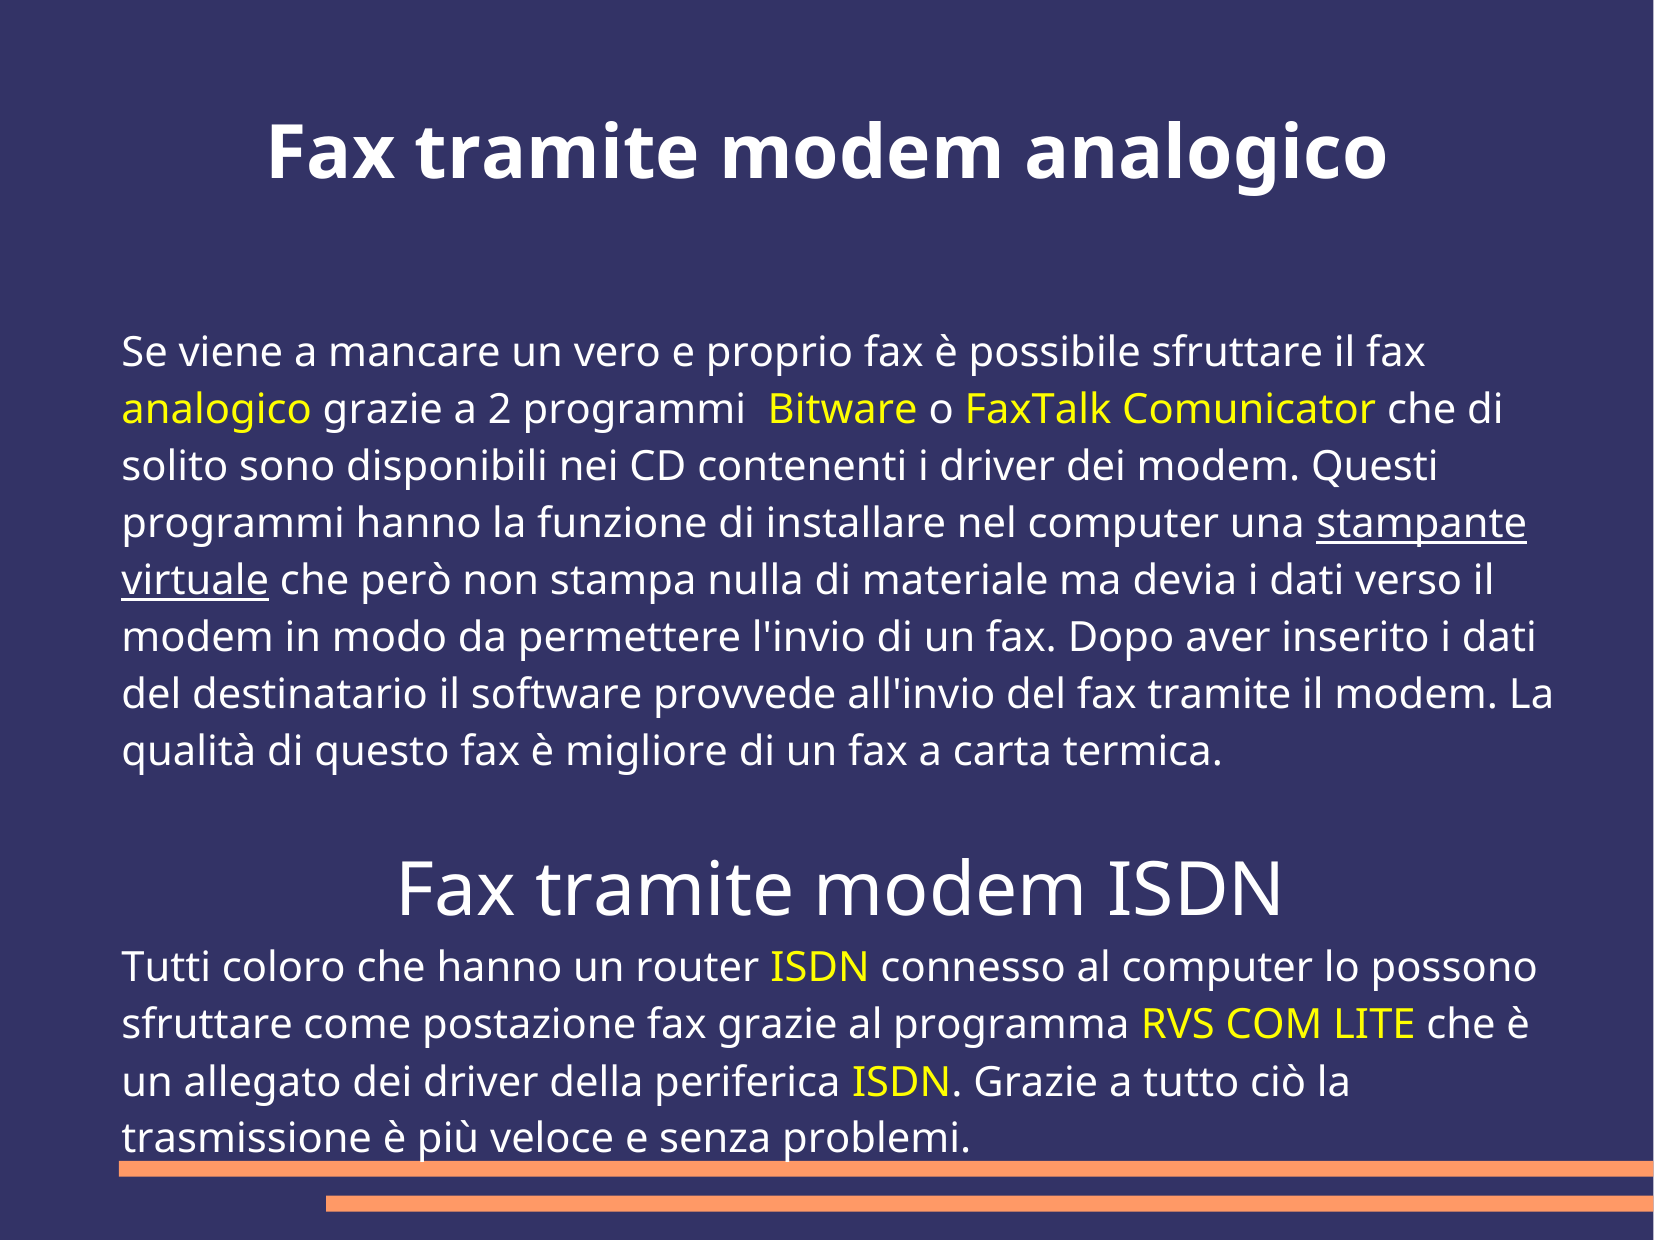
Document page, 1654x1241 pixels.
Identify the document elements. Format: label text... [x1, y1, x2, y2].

list Se viene a mancare un vero e proprio fax è possibile sfruttare il fax analogico grazie a 2 programmi Bitware o FaxTalk Comunicator che di solito sono disponibili nei CD contenenti i driver dei modem. Questi programmi hanno la funzione di installare nel computer una stampante virtuale che però non stampa nulla di materiale ma devia i dati verso il modem in modo da permettere l'invio di un fax. Dopo aver inserito i dati del destinatario il software provvede all'invio del fax tramite il modem. La qualità di questo fax è migliore di un fax a carta termica. Fax tramite modem ISDN Tutti coloro che hanno un router ISDN connesso al computer lo possono sfruttare come postazione fax grazie al programma RVS COM LITE che è un allegato dei driver della periferica ISDN. Grazie a tutto ciò la trasmissione è più veloce e senza problemi. [121, 322, 1561, 1132]
title Fax tramite modem analogico [121, 46, 1534, 254]
